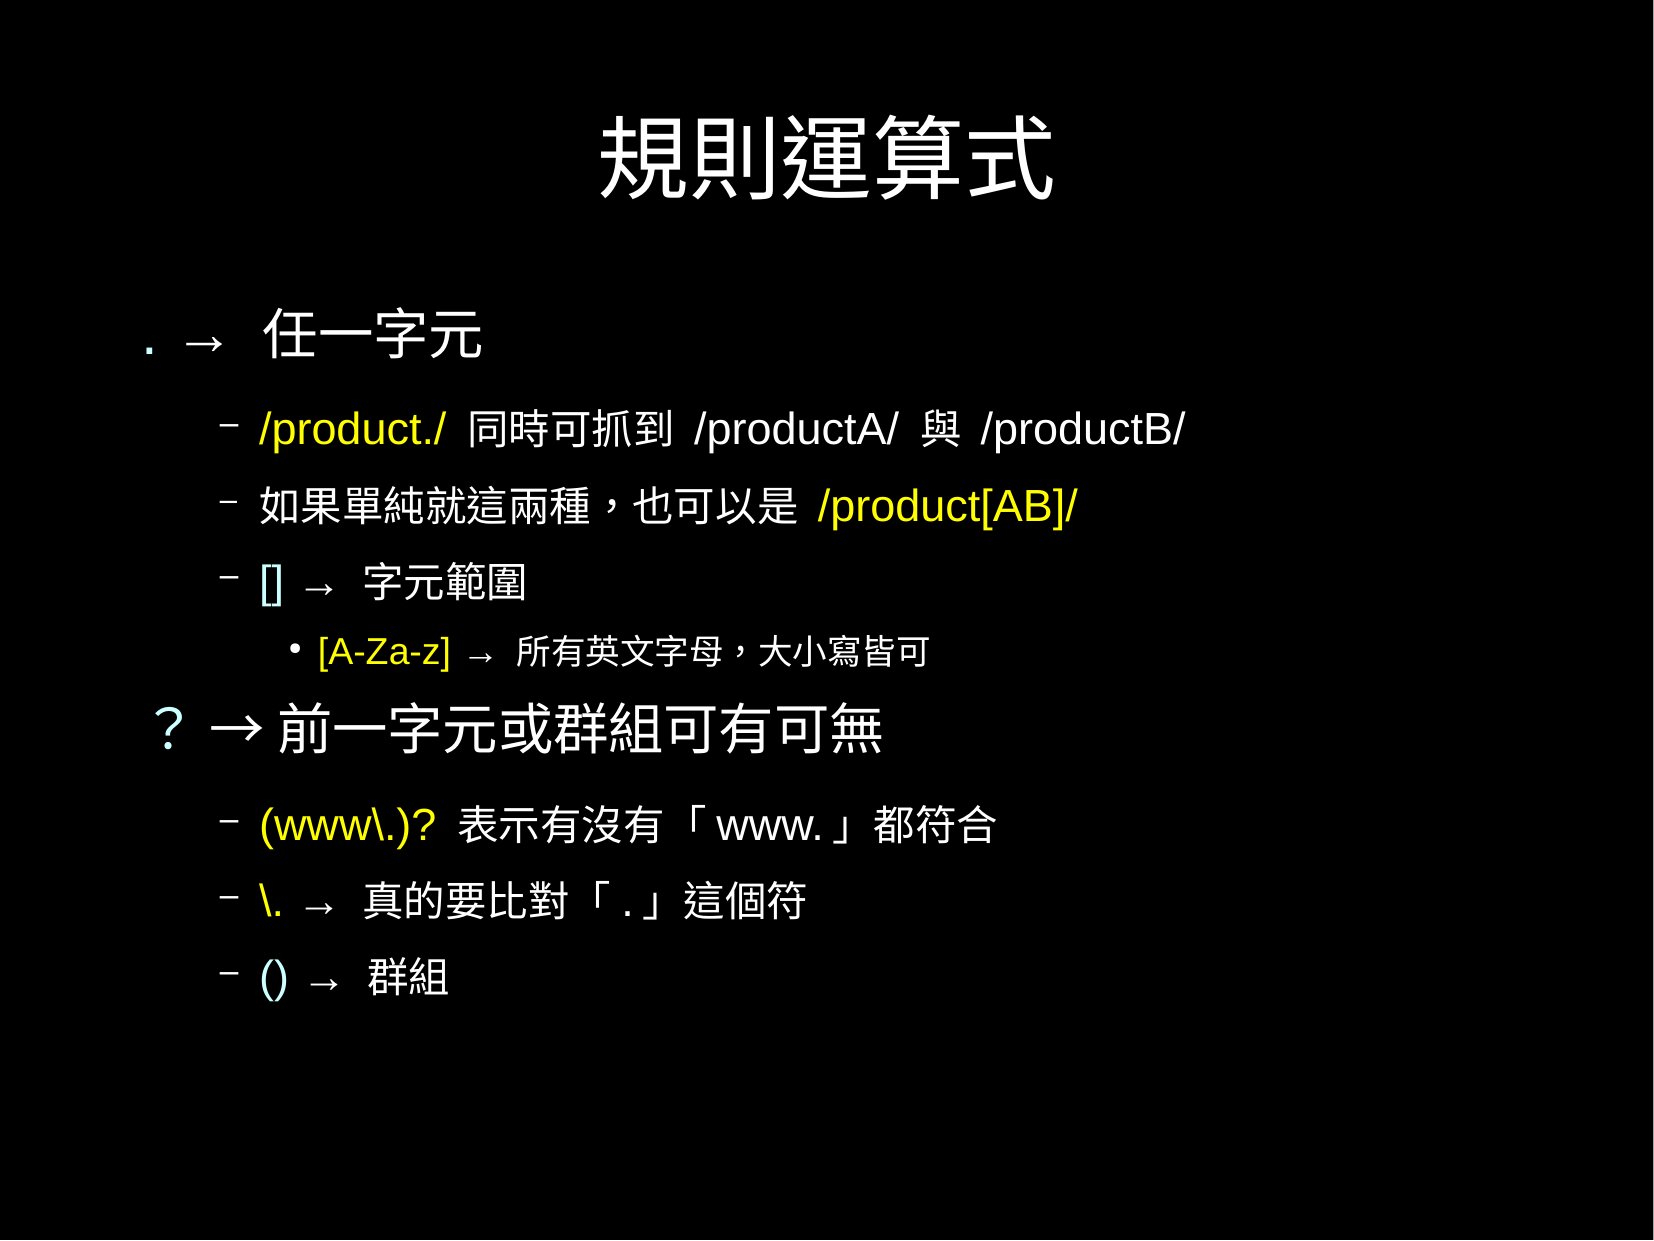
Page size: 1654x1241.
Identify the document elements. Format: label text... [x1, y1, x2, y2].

list . → 任一字元 /product./ 同時可抓到 /productA/ 與 /productB/ 如果單純就這兩種，也可以是 /product[AB]/ [] → 字元範圍 [A-Za-z] → 所有英文字母，大小寫皆可 ？ → 前一字元或群組可有可無 (www\.)? 表示有沒有「www.」都符合 \. → 真的要比對「.」這個符 () → 群組 [82, 290, 1571, 1010]
title 規則運算式 [82, 49, 1571, 257]
